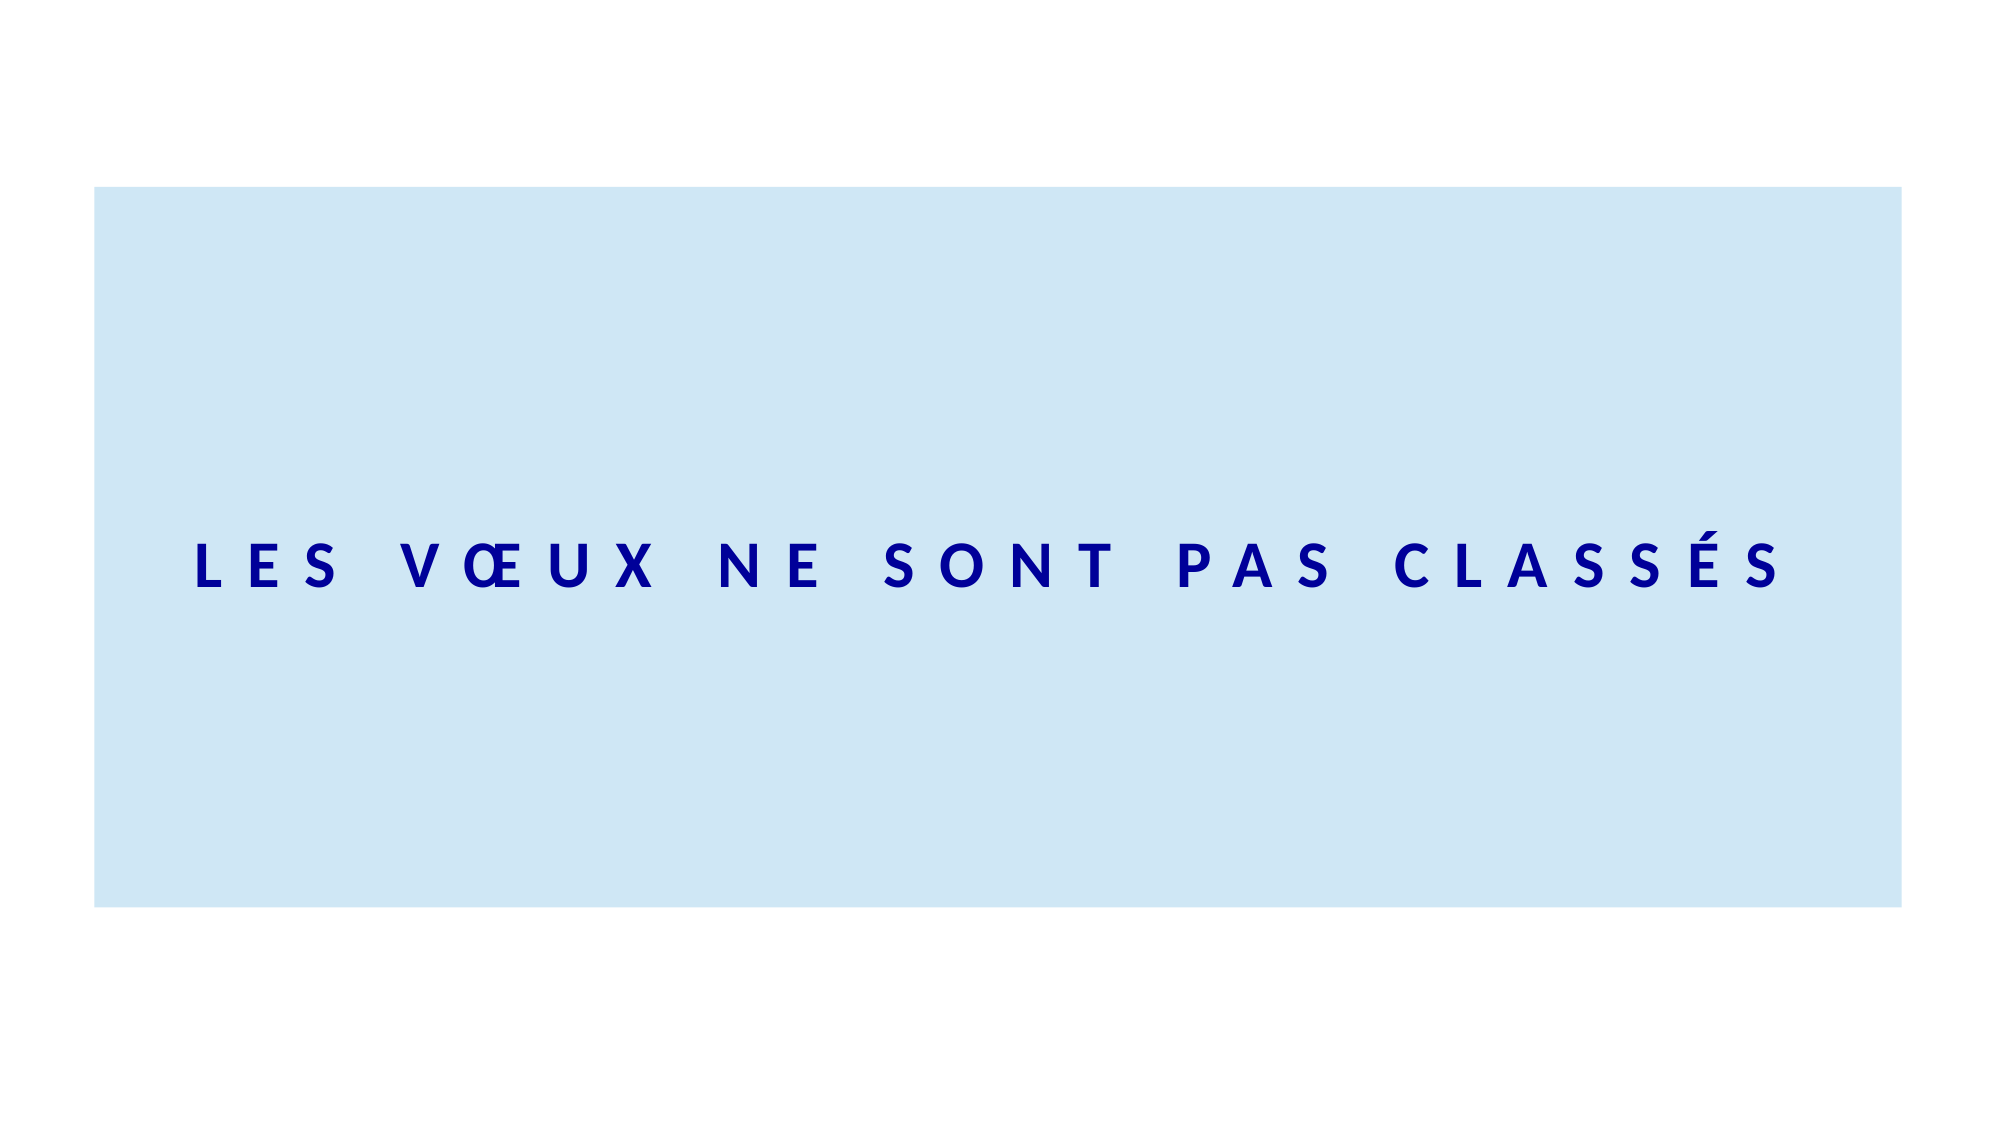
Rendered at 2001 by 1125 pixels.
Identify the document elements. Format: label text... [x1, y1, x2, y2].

title LES VŒUX NE SONT PAS CLASSÉS [94, 186, 1902, 908]
